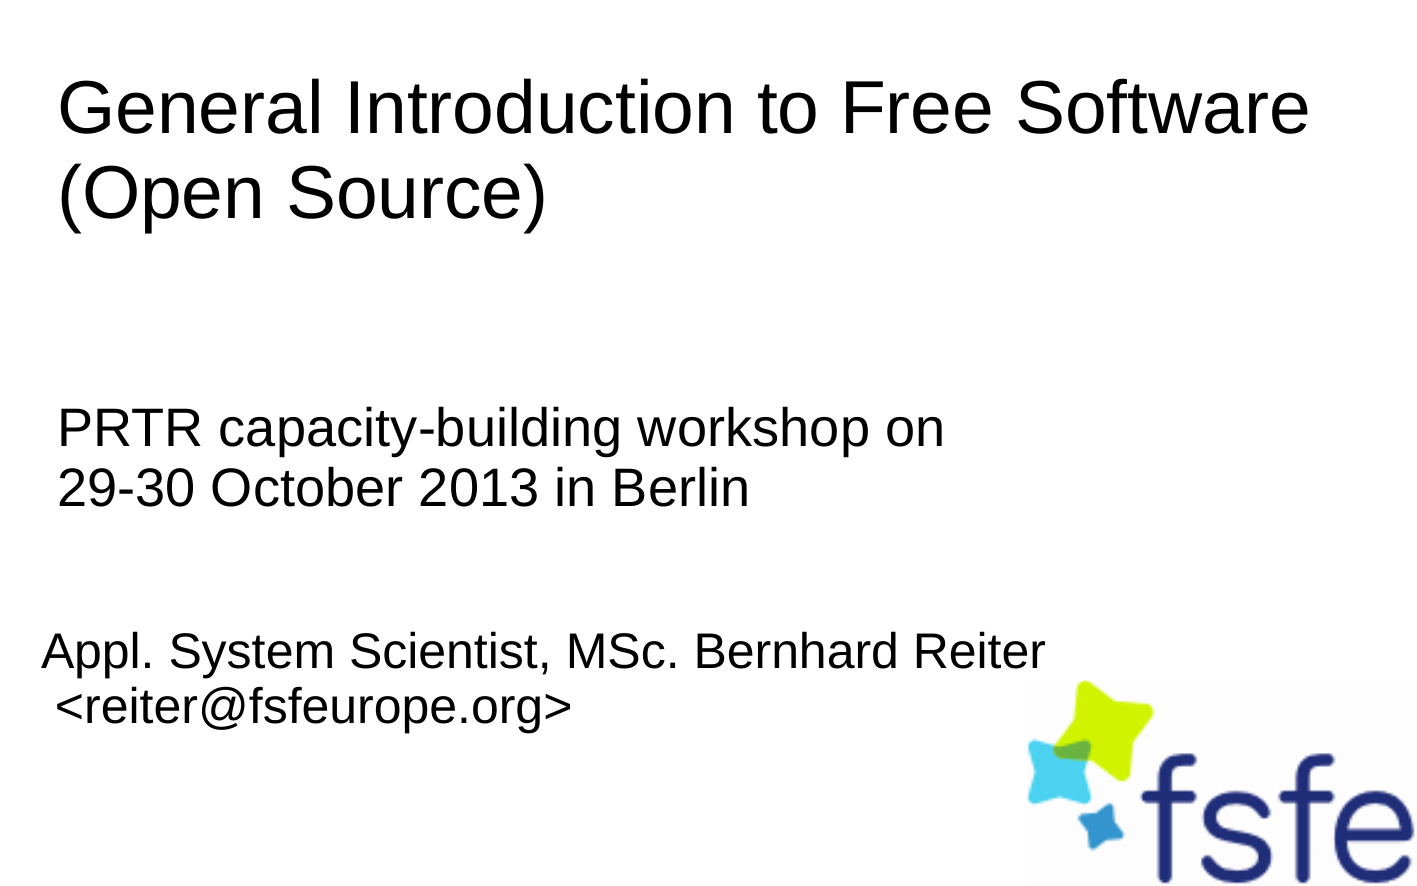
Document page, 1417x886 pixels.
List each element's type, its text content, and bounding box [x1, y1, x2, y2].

picture [1027, 680, 1417, 886]
text_box Appl. System Scientist, MSc. Bernhard Reiter <reiter@fsfeurope.org> [26, 615, 1356, 794]
text_box General Introduction to Free Software (Open Source) PRTR capacity-building workshop on 29-30 October 2013 in Berlin [42, 58, 1373, 514]
